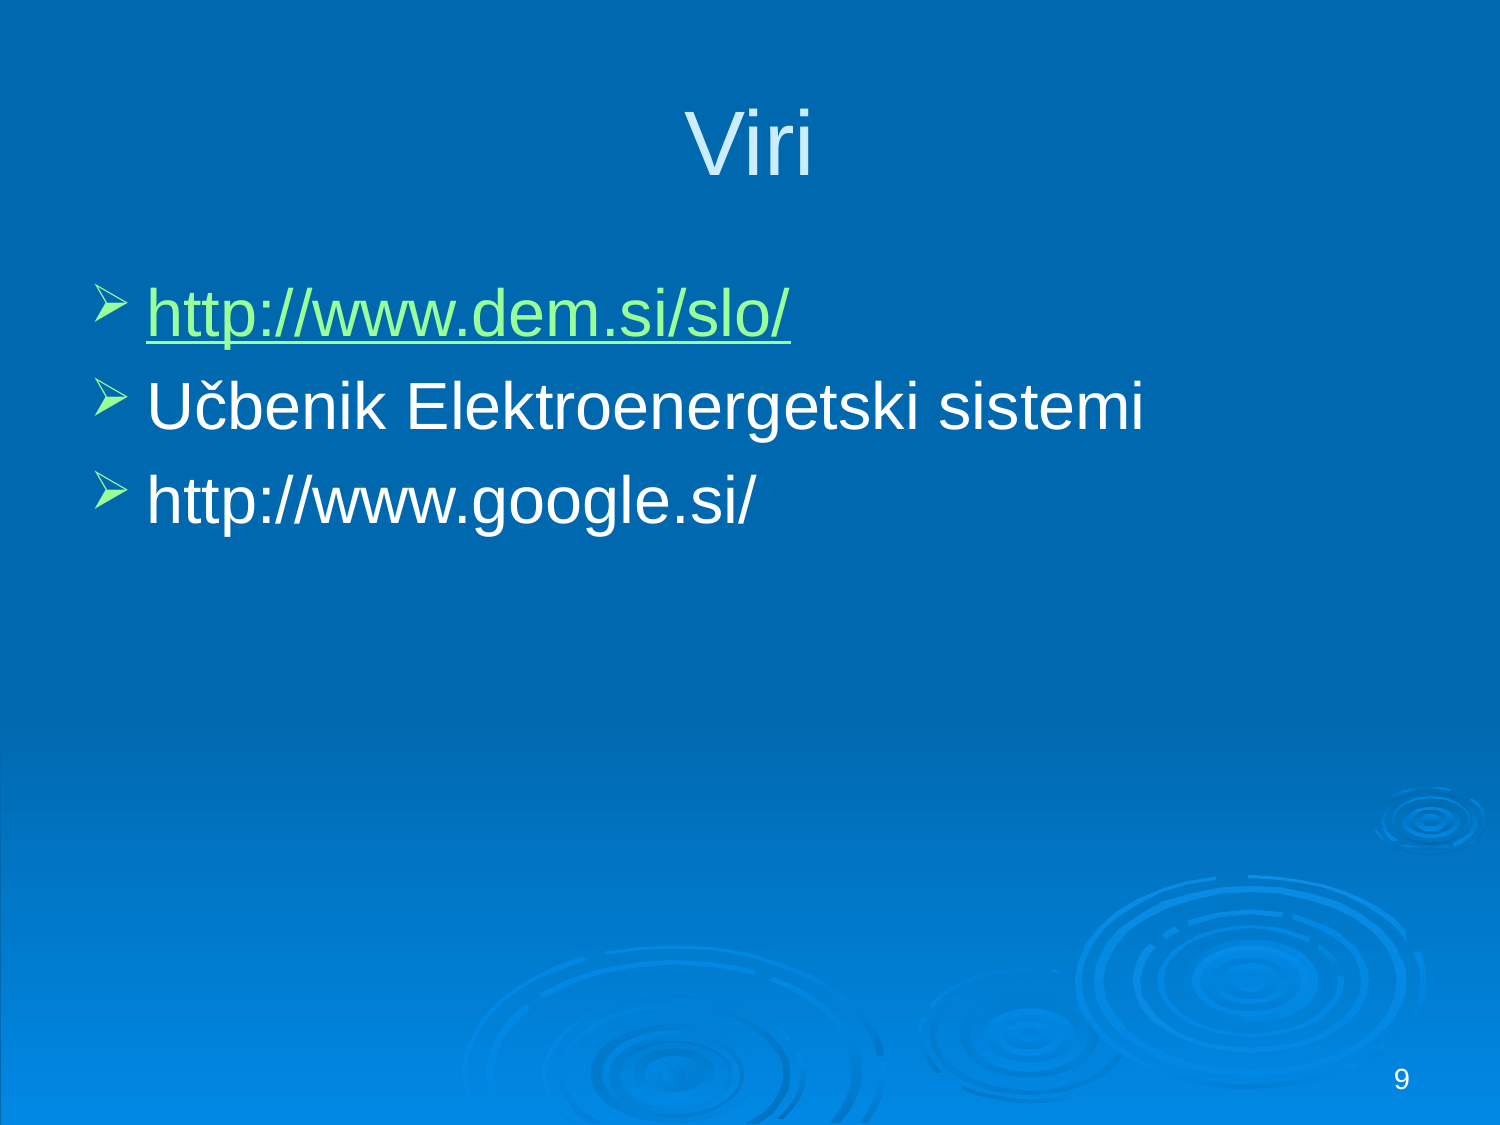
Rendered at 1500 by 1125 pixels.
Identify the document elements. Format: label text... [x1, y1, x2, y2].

slide_number <number> [1074, 1024, 1425, 1103]
list http://www.dem.si/slo/ Učbenik Elektroenergetski sistemi http://www.google.si/ [75, 262, 1425, 1005]
title Viri [75, 45, 1425, 233]
